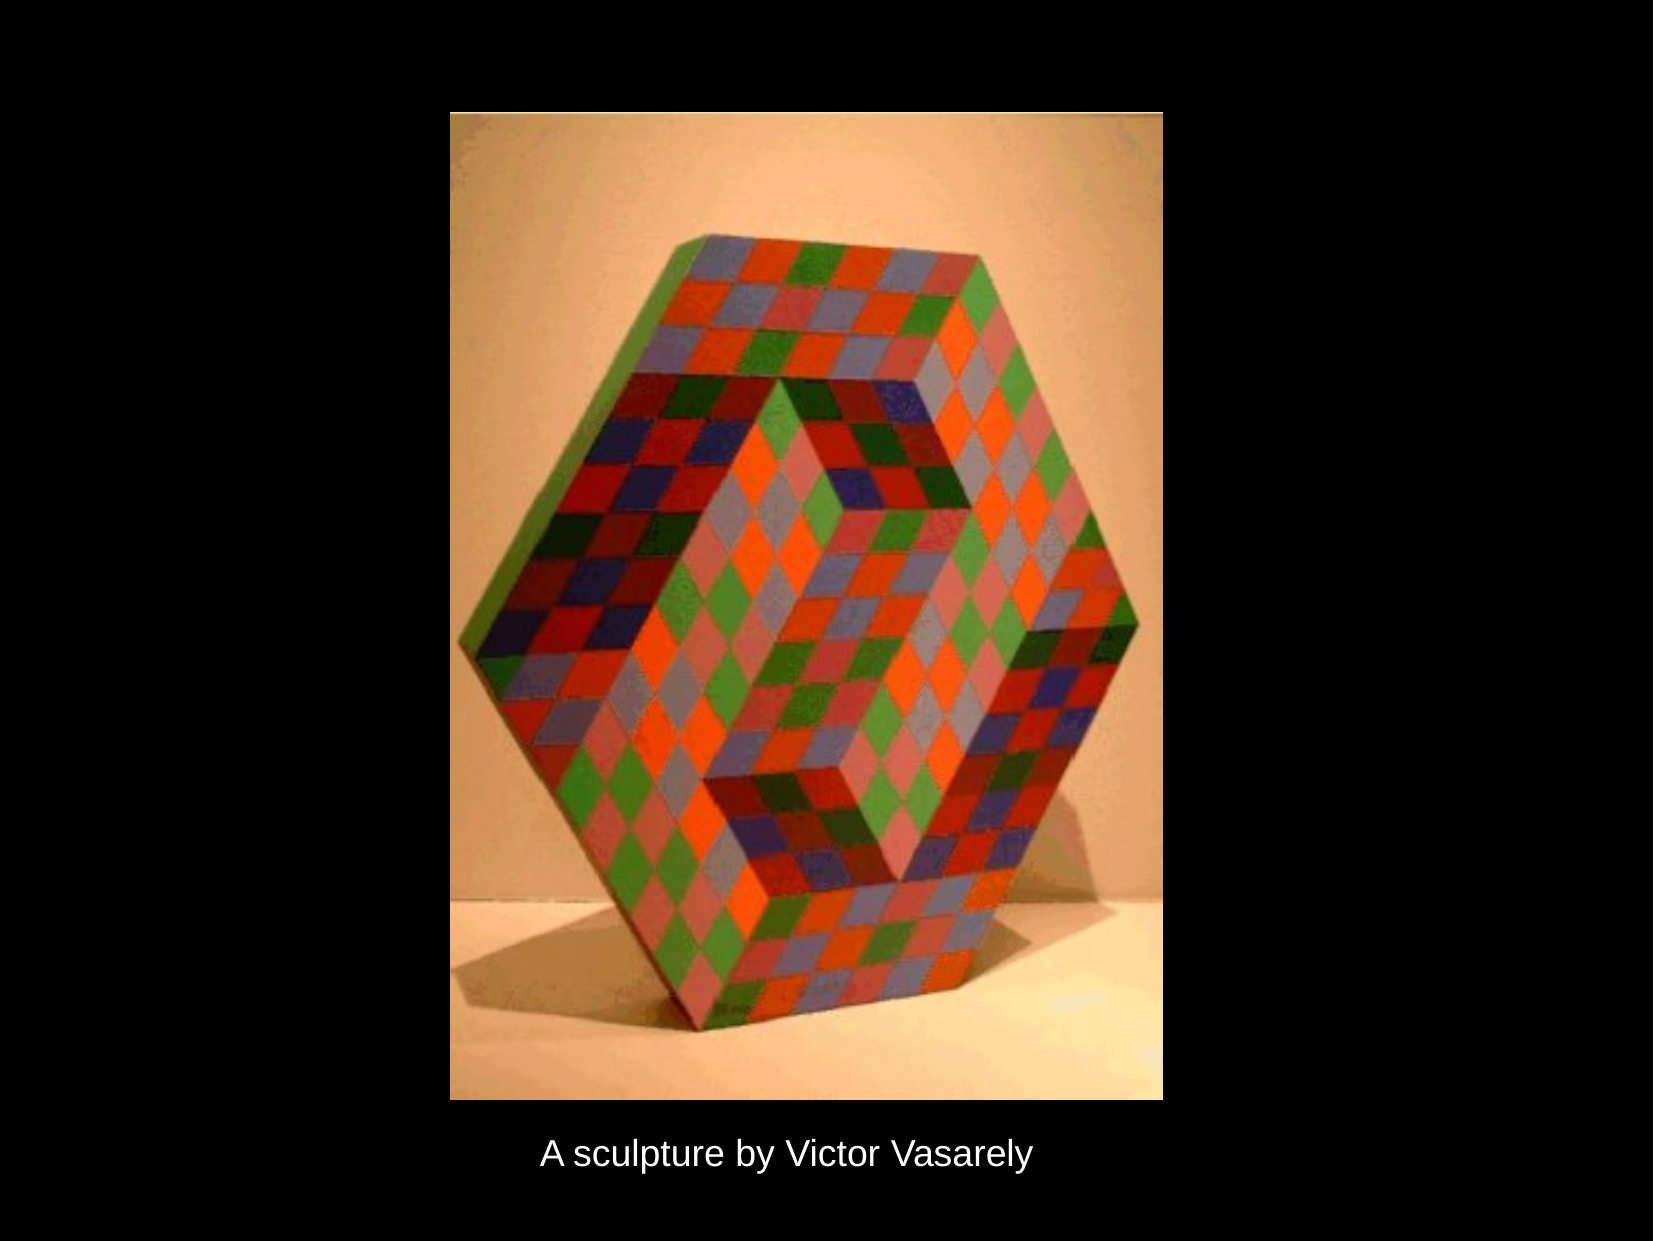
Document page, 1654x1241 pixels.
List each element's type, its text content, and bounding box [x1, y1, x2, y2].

picture [450, 112, 1163, 1100]
text_box A sculpture by Victor Vasarely [525, 1125, 1201, 1187]
